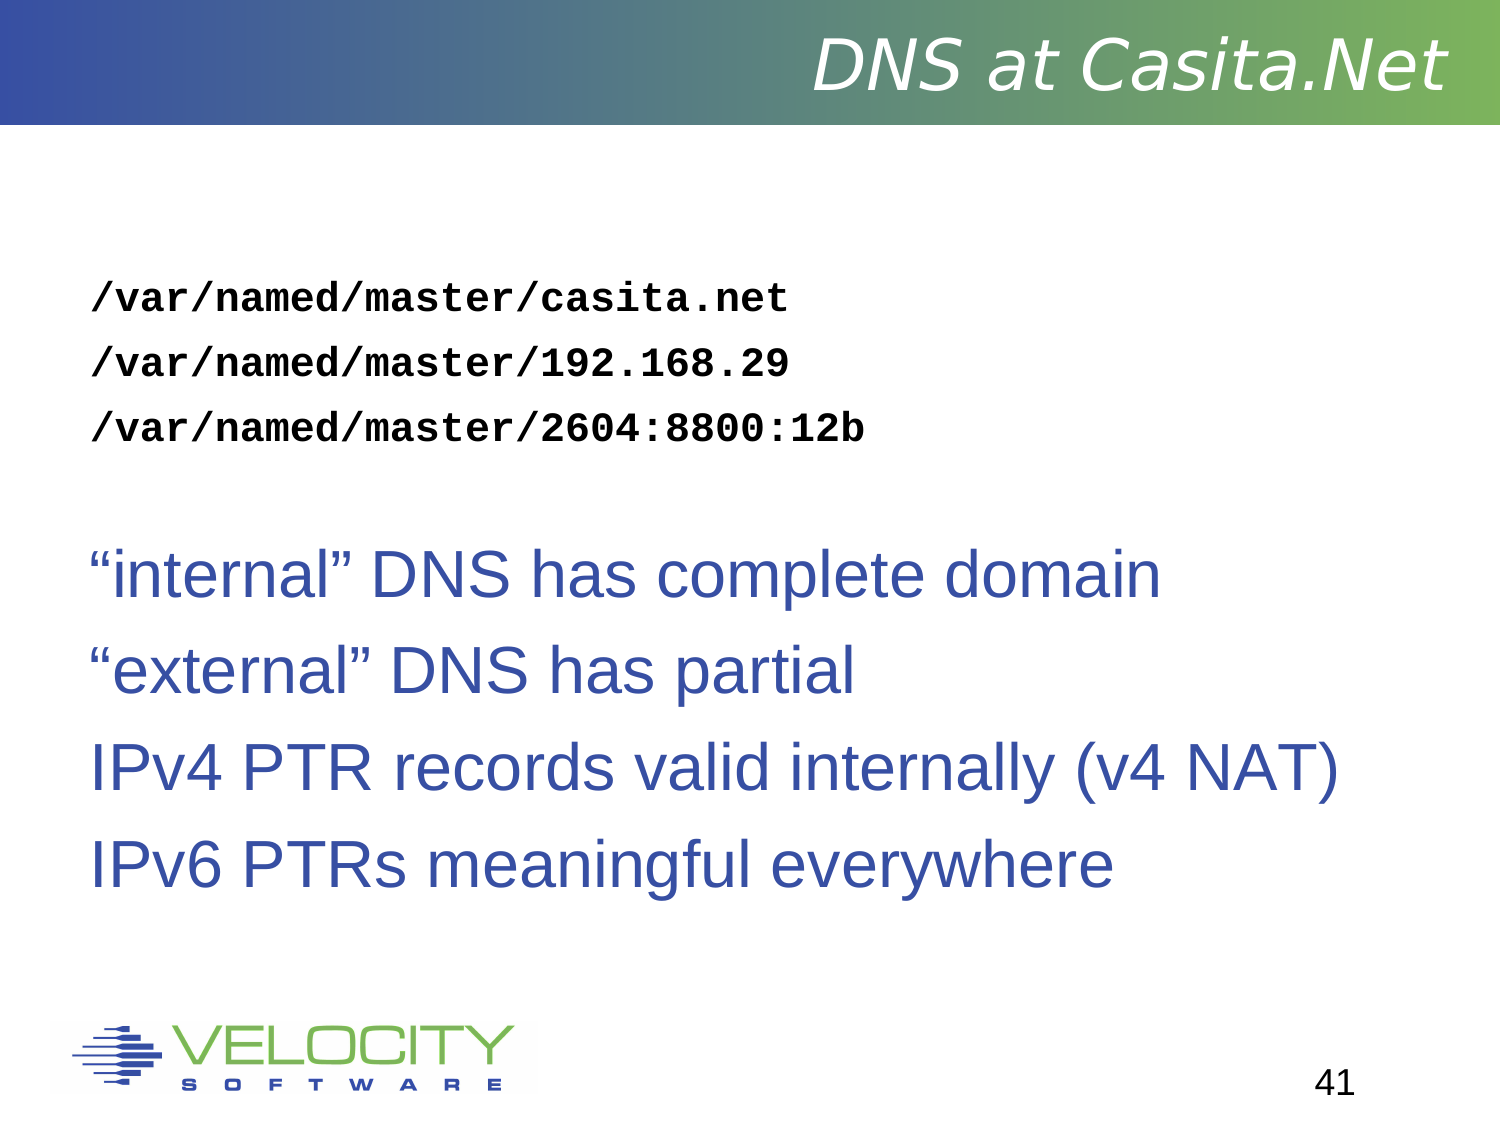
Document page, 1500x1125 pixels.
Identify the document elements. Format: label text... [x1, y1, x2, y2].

picture [50, 1021, 538, 1094]
list /var/named/master/casita.net /var/named/master/192.168.29 /var/named/master/2604:8800:12b “internal” DNS has complete domain “external” DNS has partial IPv4 PTR records valid internally (v4 NAT) IPv6 PTRs meaningful everywhere [75, 262, 1426, 1006]
title DNS at Casita.Net [62, 12, 1463, 113]
